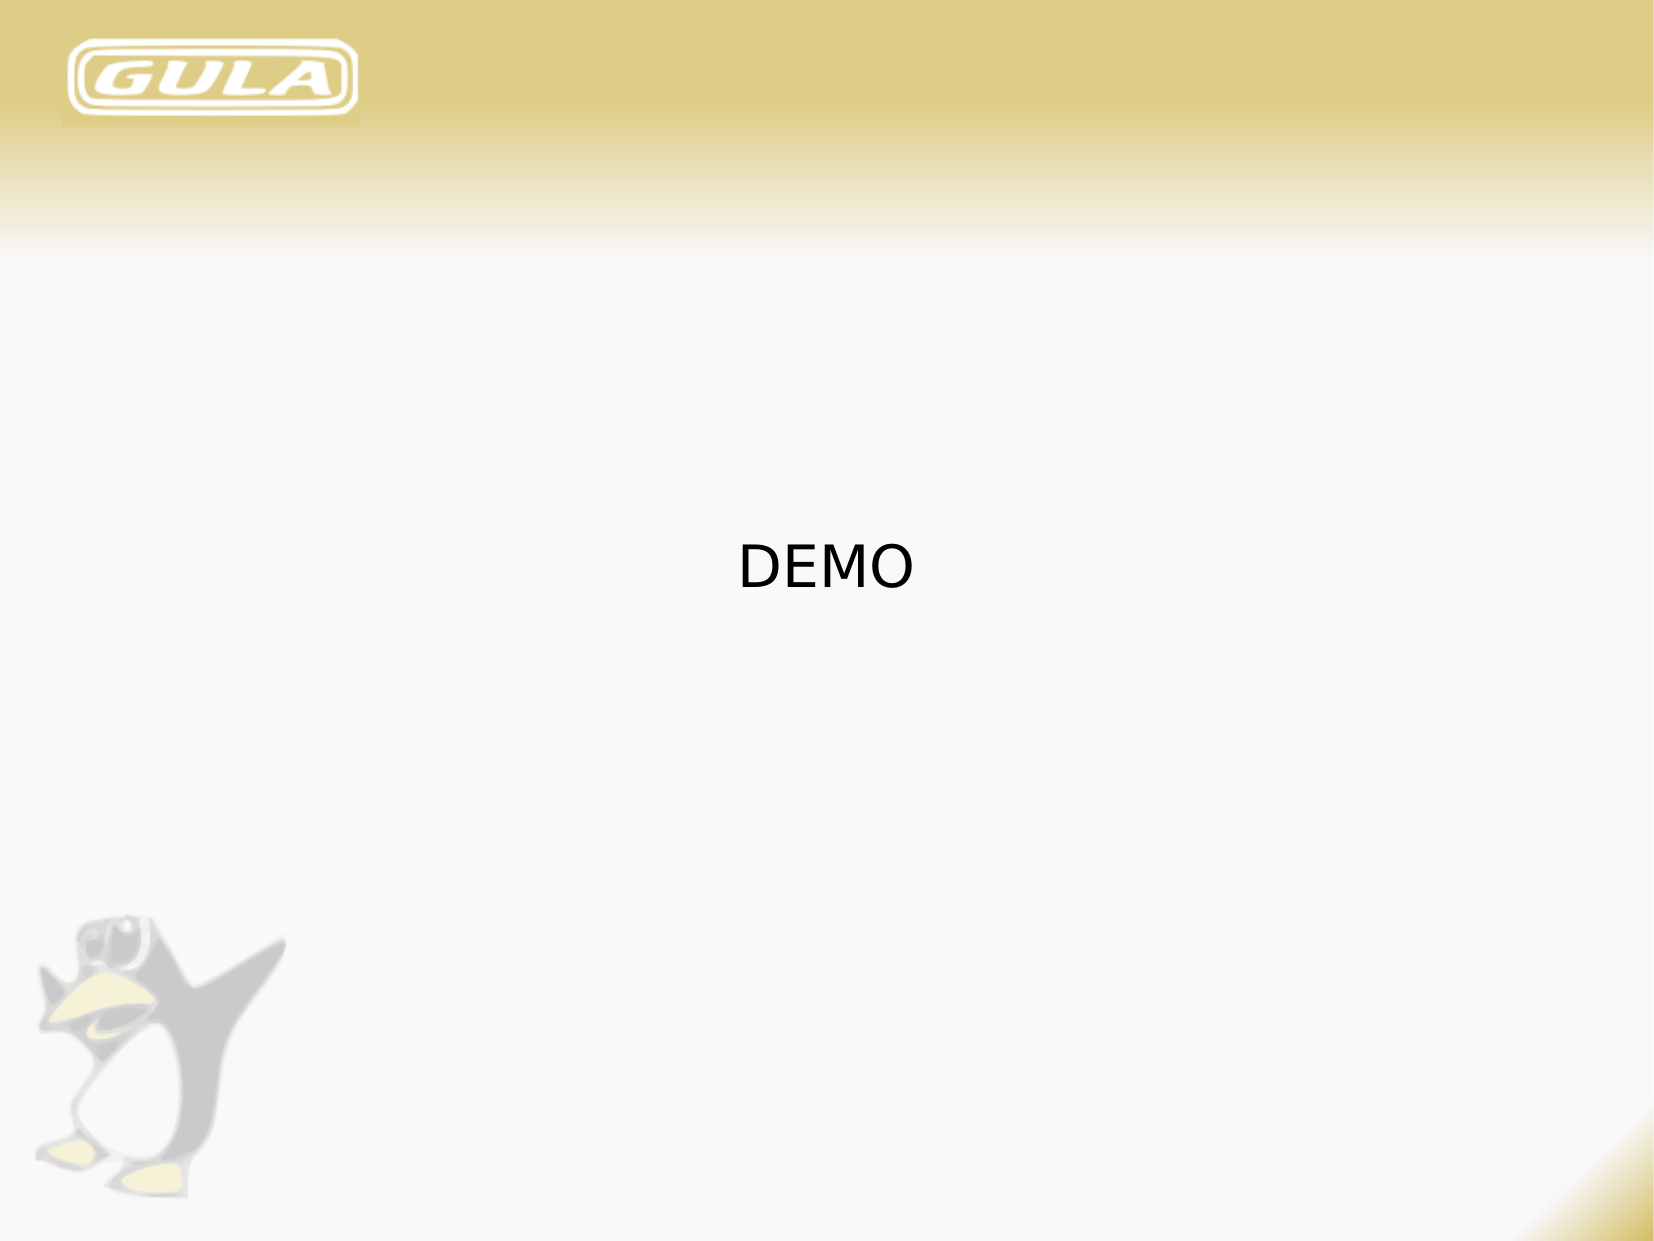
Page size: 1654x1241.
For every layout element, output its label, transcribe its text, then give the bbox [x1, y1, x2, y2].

picture [0, 0, 1654, 1241]
title DEMO [236, 501, 1418, 634]
